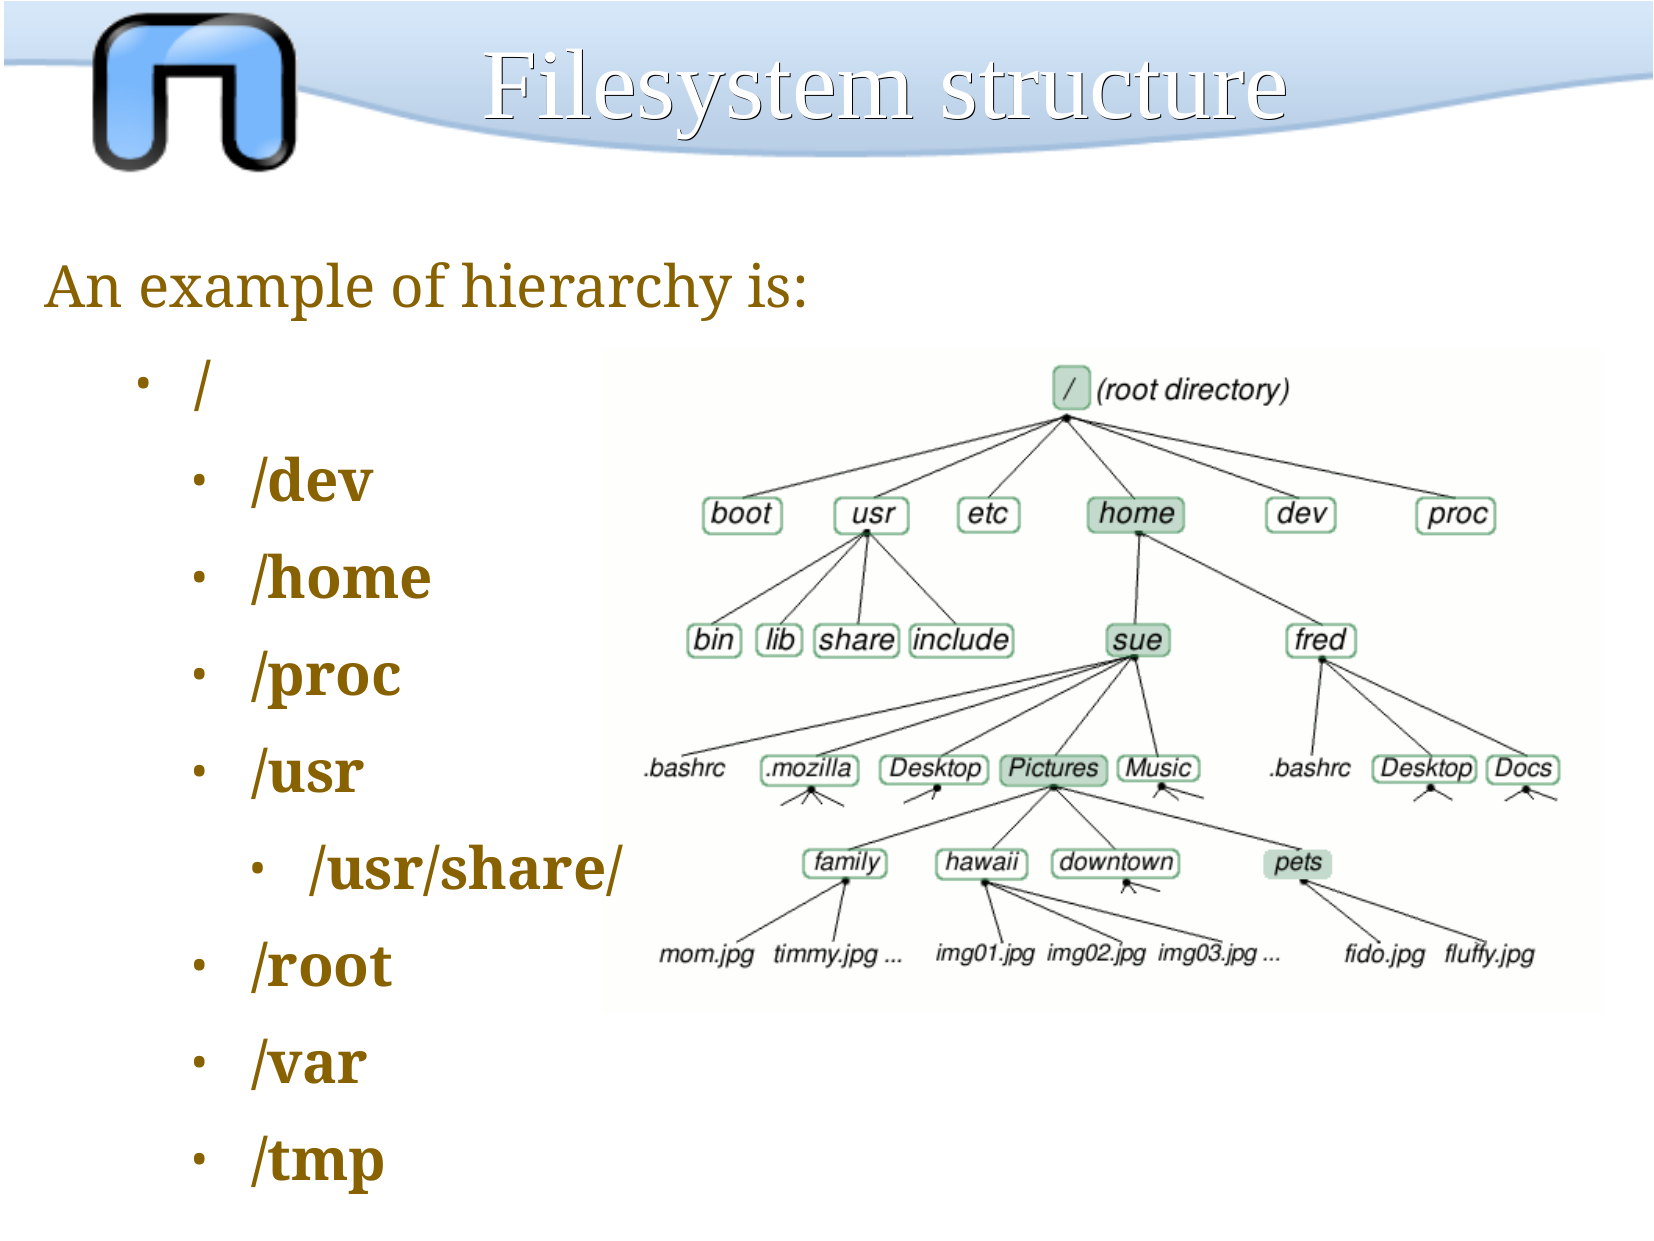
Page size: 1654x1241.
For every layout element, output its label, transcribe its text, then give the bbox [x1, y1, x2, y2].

text_box Filesystem structure [472, 29, 1300, 266]
picture [0, 0, 1654, 1241]
list An example of hierarchy is: / /dev /home /proc /usr /usr/share/ /root /var /tmp [44, 245, 1457, 1162]
